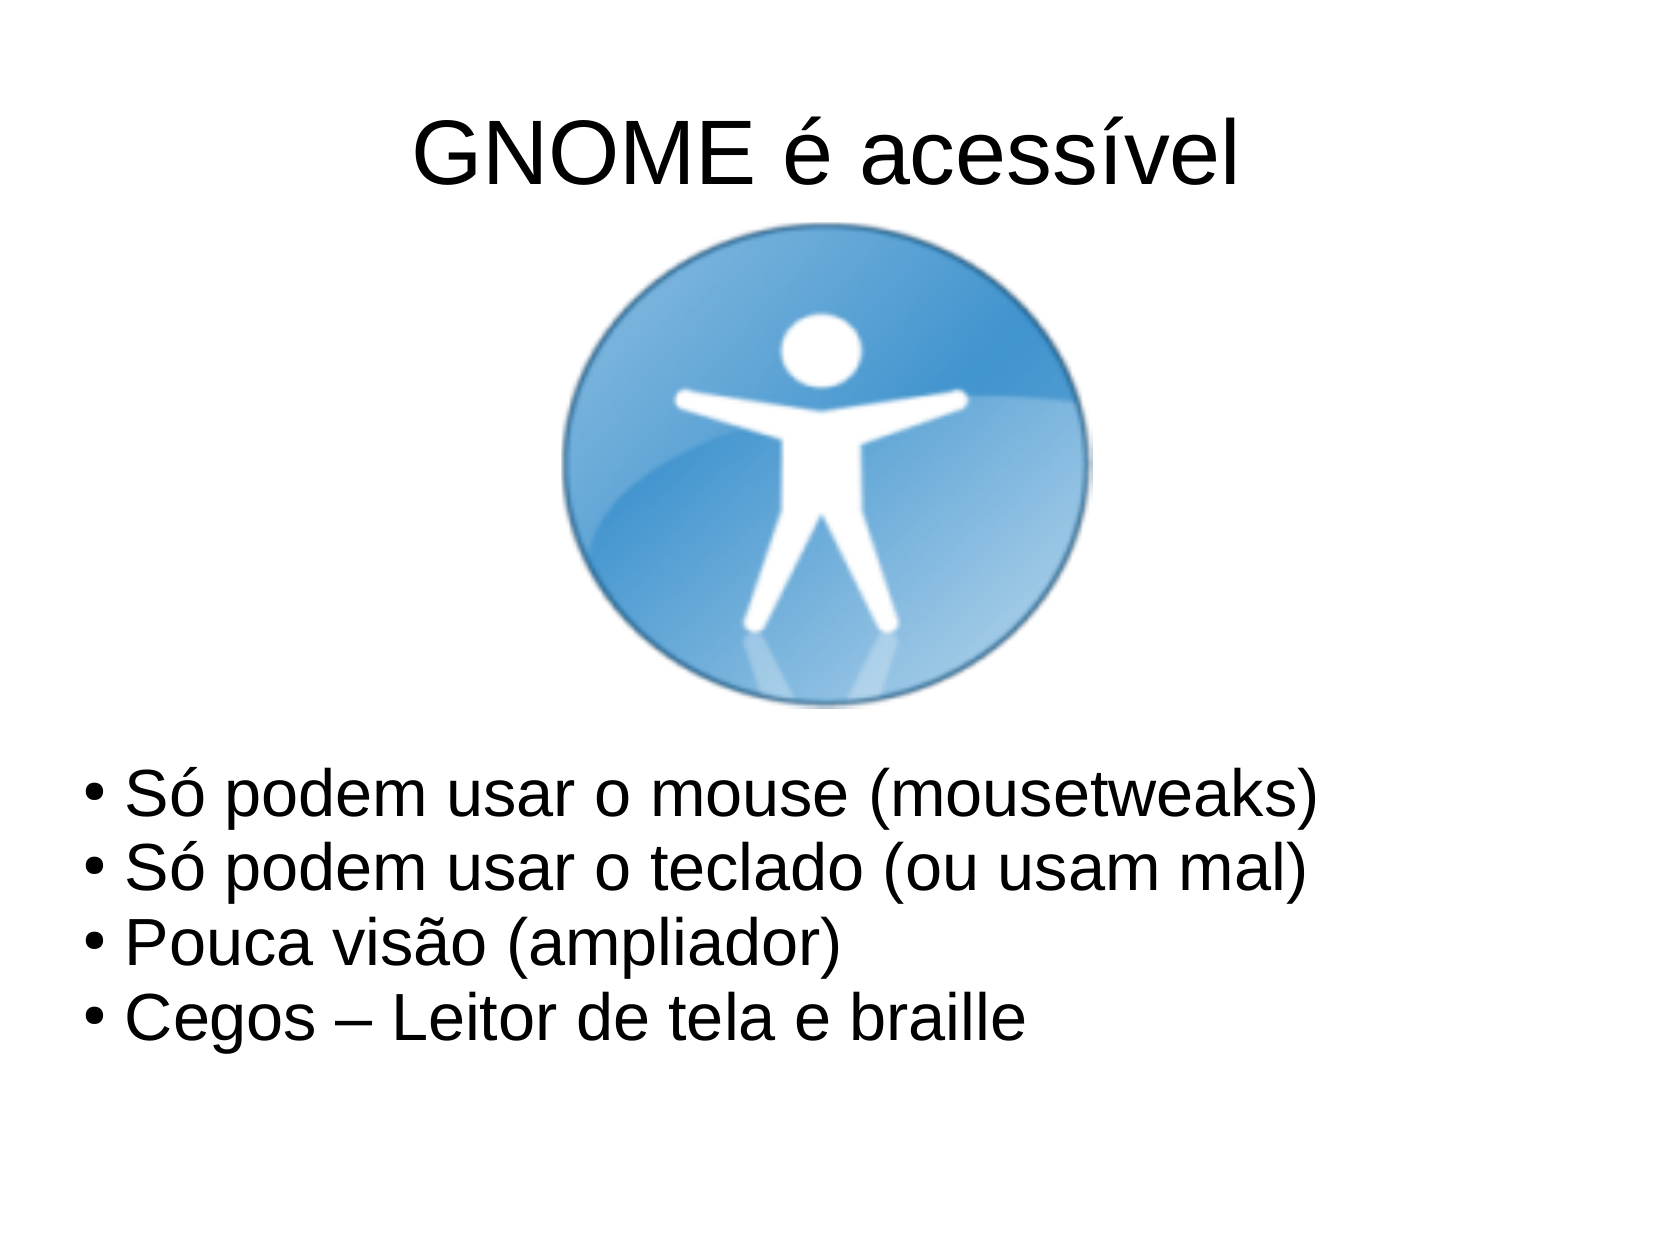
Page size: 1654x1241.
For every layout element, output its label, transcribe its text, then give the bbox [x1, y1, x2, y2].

picture [561, 222, 1093, 709]
subtitle Só podem usar o mouse (mousetweaks) Só podem usar o teclado (ou usam mal) Pouca visão (ampliador) Cegos – Leitor de tela e braille [82, 708, 1571, 1102]
title GNOME é acessível [82, 56, 1571, 250]
